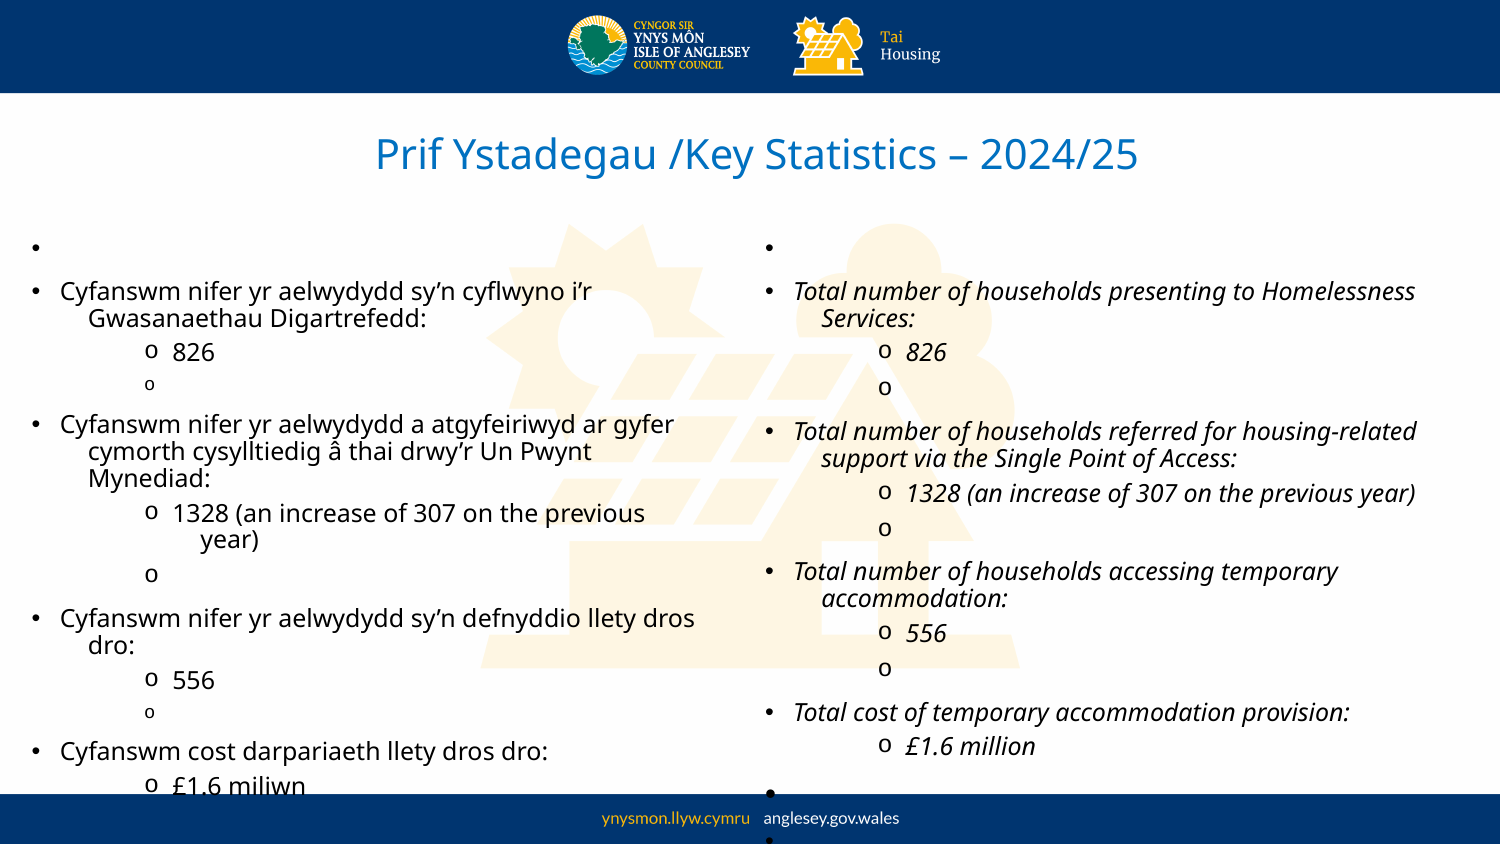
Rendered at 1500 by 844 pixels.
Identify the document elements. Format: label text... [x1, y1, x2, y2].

list Total number of households presenting to Homelessness Services: 826 Total number of households referred for housing-related support via the Single Point of Access: 1328 (an increase of 307 on the previous year) Total number of households accessing temporary accommodation: 556 Total cost of temporary accommodation provision: £1.6 million [750, 225, 1484, 805]
text_box Cyfanswm nifer yr aelwydydd sy’n cyflwyno i’r Gwasanaethau Digartrefedd:​ 826 Cyfanswm nifer yr aelwydydd a atgyfeiriwyd ar gyfer cymorth cysylltiedig â thai drwy’r Un Pwynt Mynediad:​ 1328 (an increase of 307 on the previous year) Cyfanswm nifer yr aelwydydd sy’n defnyddio llety dros dro:​ 556 Cyfanswm cost darpariaeth llety dros dro:​ £1.6 miliwn [16, 225, 713, 835]
title Prif Ystadegau /Key Statistics – 2024/25 [68, 107, 1446, 205]
